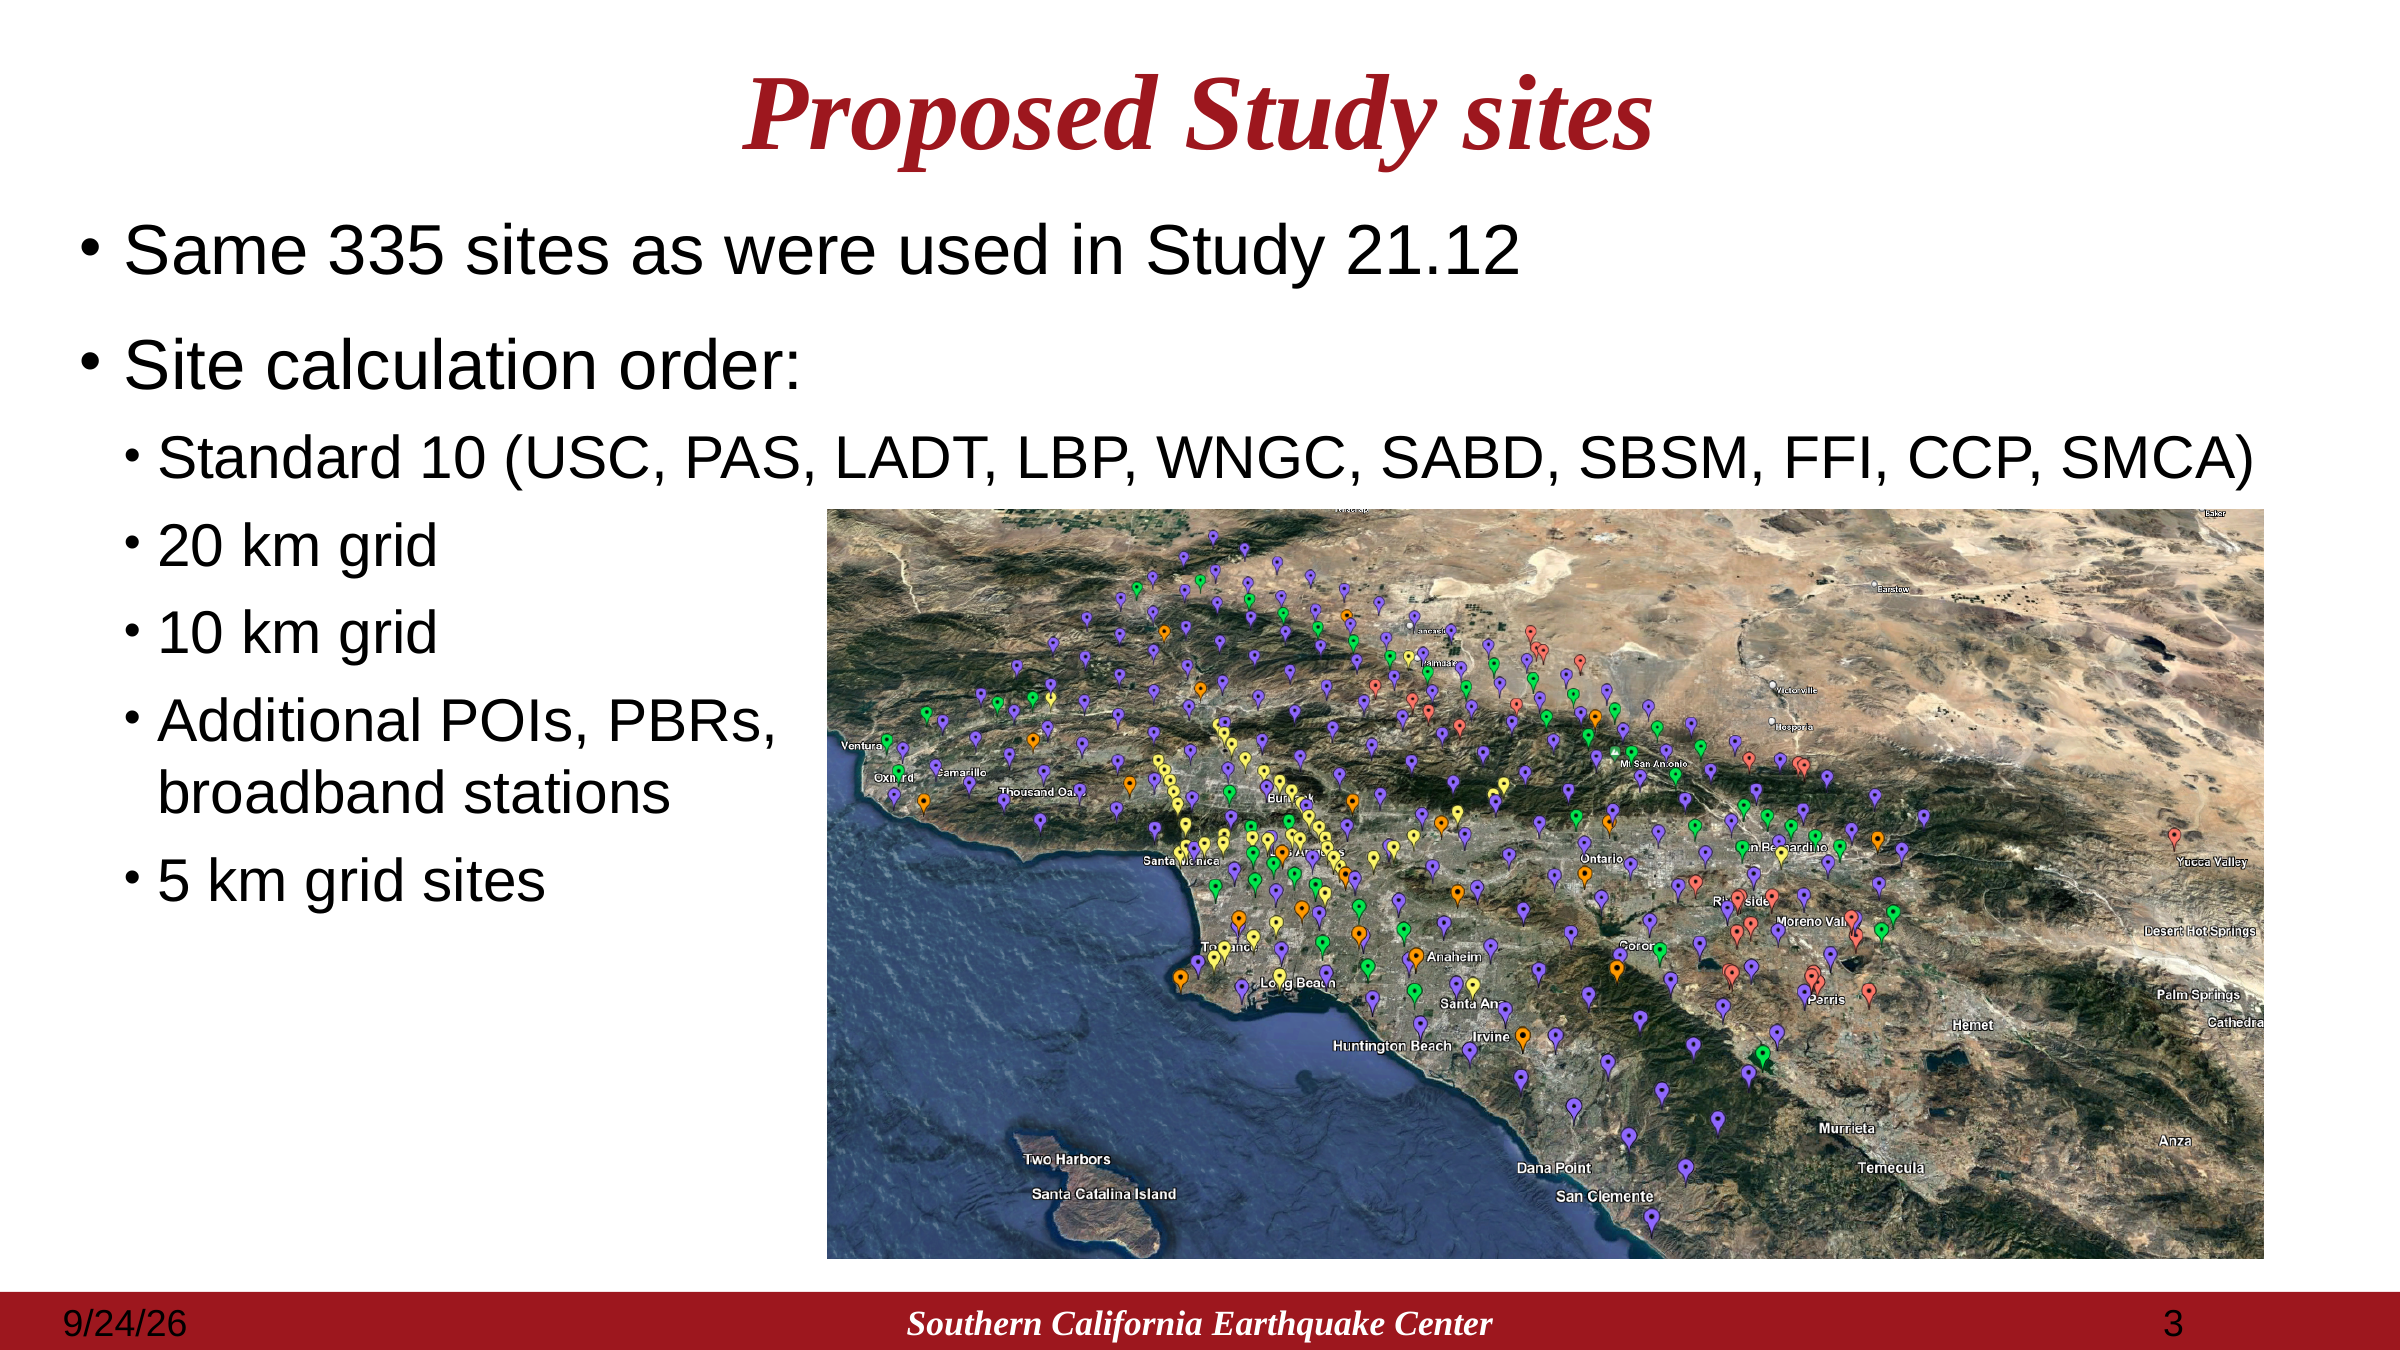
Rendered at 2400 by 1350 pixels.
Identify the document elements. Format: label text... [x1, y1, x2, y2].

text_box Southern California Earthquake Center [794, 1285, 1606, 1350]
text_box <number> [2145, 1303, 2371, 1339]
text_box 04/11/2023 [44, 1303, 320, 1339]
picture [827, 509, 2264, 1259]
text_box Proposed Study sites [59, 53, 2341, 180]
text_box Same 335 sites as were used in Study 21.12 Site calculation order: Standard 10 (USC, PAS, LADT, LBP, WNGC, SABD, SBSM, FFI, CCP, SMCA) 20 km grid 10 km grid Additional POIs, PBRs, broadband stations 5 km grid sites [59, 195, 2341, 1260]
